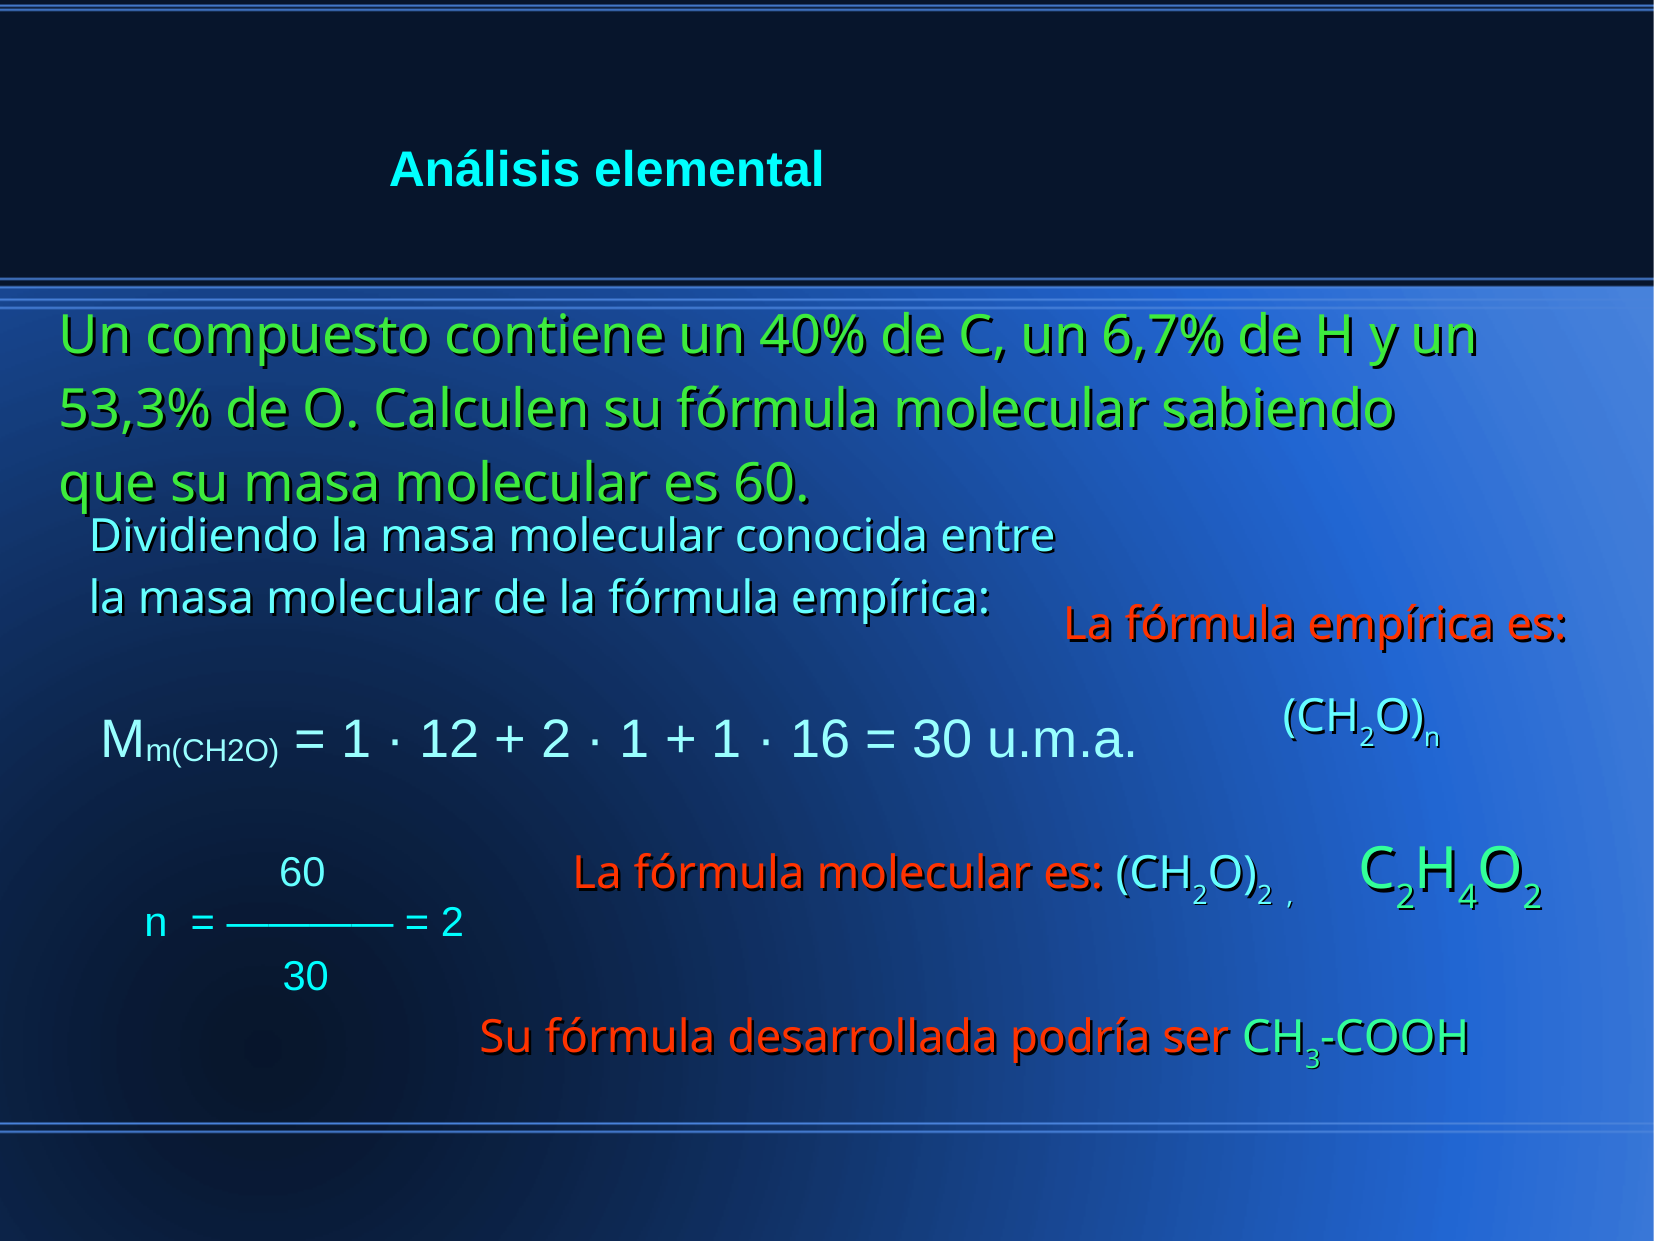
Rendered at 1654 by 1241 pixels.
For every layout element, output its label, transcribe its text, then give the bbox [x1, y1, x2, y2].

text_box 60 n = ———— = 2 30 [118, 826, 725, 1066]
text_box La fórmula empírica es: (CH2O)n [1062, 590, 1625, 792]
text_box Su fórmula desarrollada podría ser CH3-COOH [442, 1003, 1506, 1068]
list Mm(CH2O) = 1 · 12 + 2 · 1 + 1 · 16 = 30 u.m.a. [29, 708, 1536, 803]
text_box Dividiendo la masa molecular conocida entre la masa molecular de la fórmula empírica: [88, 501, 1063, 663]
picture [0, 0, 1654, 1241]
text_box La fórmula molecular es: (CH2O)2 , C2H4O2 [531, 826, 1595, 909]
title Análisis elemental [32, 118, 1182, 220]
text_box Un compuesto contiene un 40% de C, un 6,7% de H y un 53,3% de O. Calculen su fórmula molecular sabiendo que su masa molecular es 60. [59, 295, 1506, 486]
